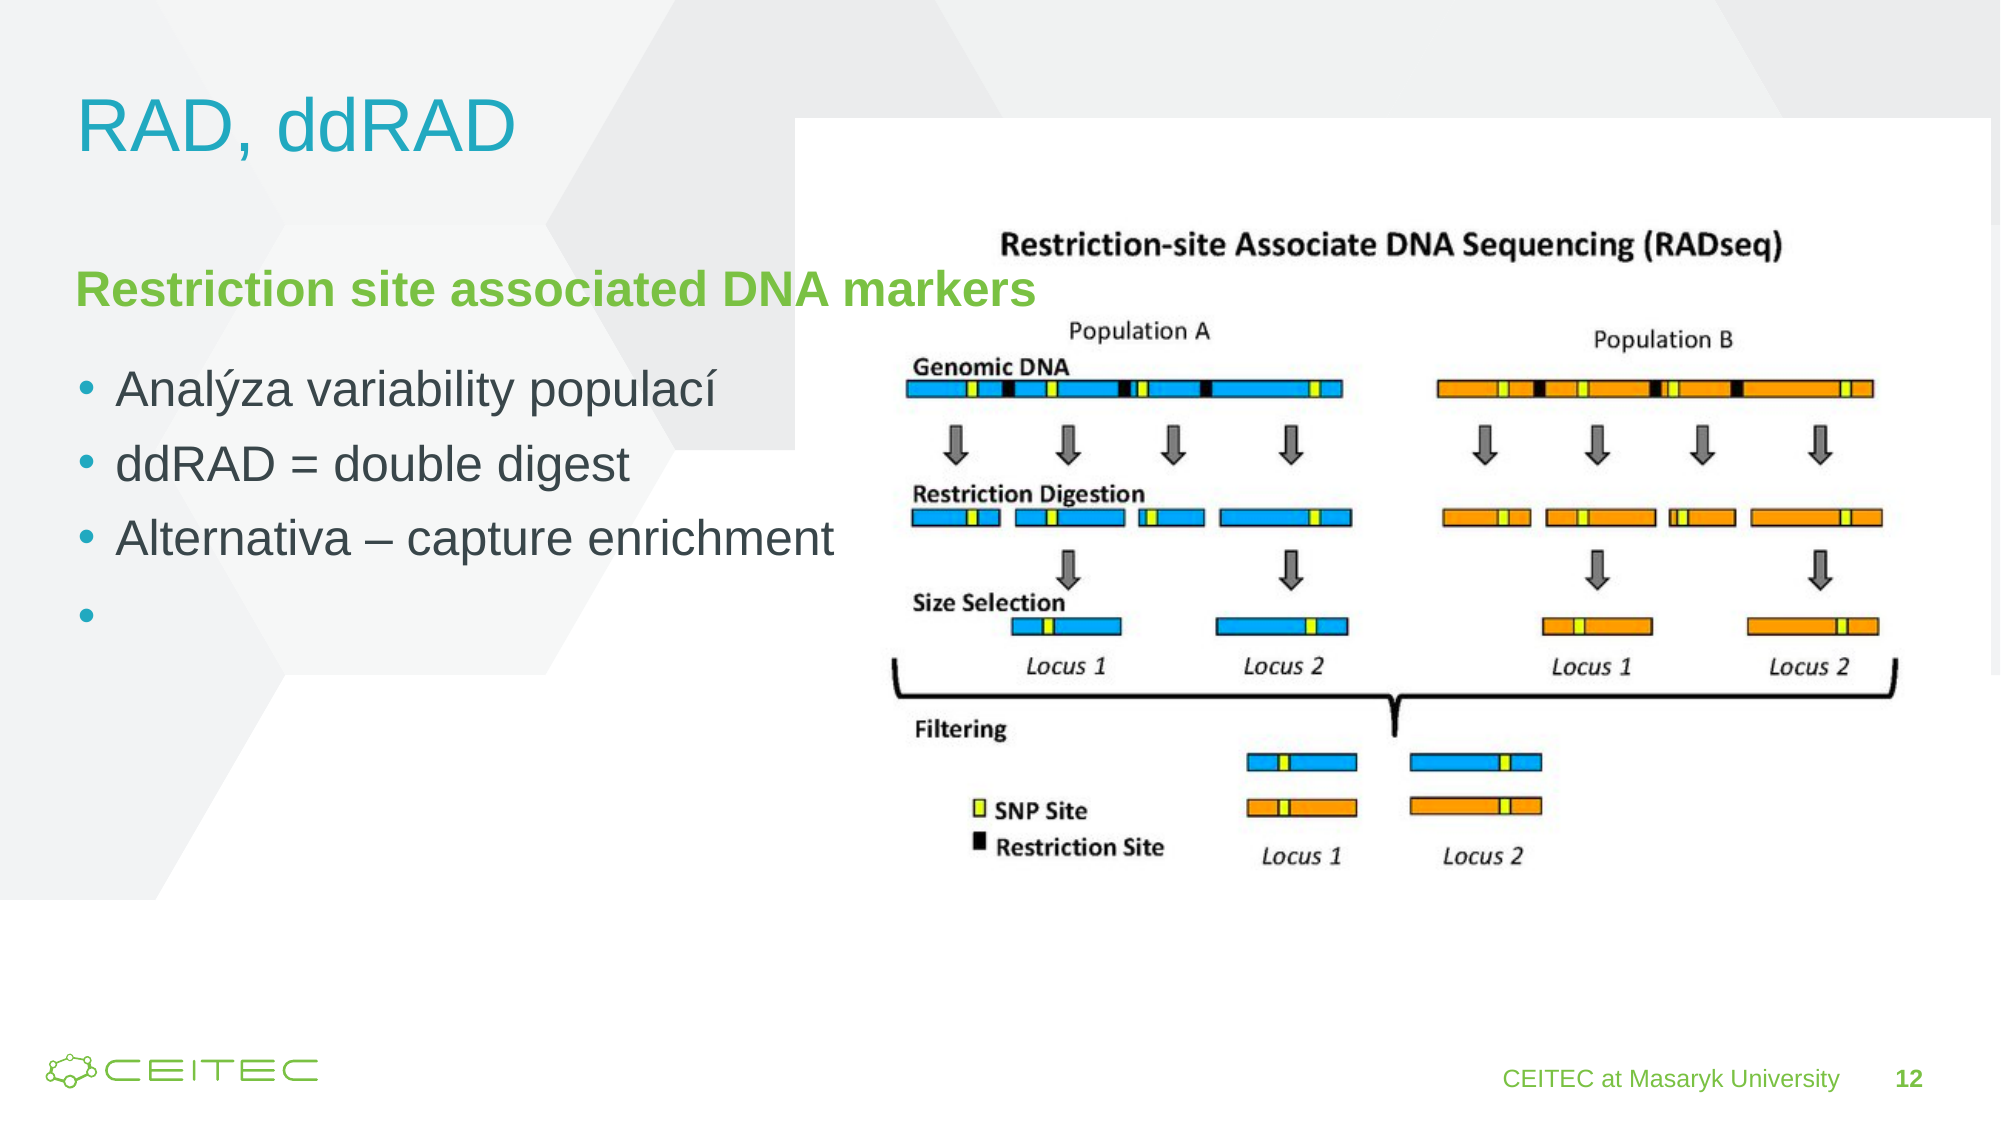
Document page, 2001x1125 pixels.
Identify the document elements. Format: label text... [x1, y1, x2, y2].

picture [795, 118, 1991, 1043]
slide_number <číslo> [1840, 1057, 1924, 1093]
footer CEITEC at Masaryk University [546, 1057, 1840, 1093]
title RAD, ddRAD [76, 59, 1924, 196]
list Analýza variability populací ddRAD = double digest Alternativa – capture enrichment [77, 362, 1925, 532]
text_box Restriction site associated DNA markers [74, 246, 1922, 335]
